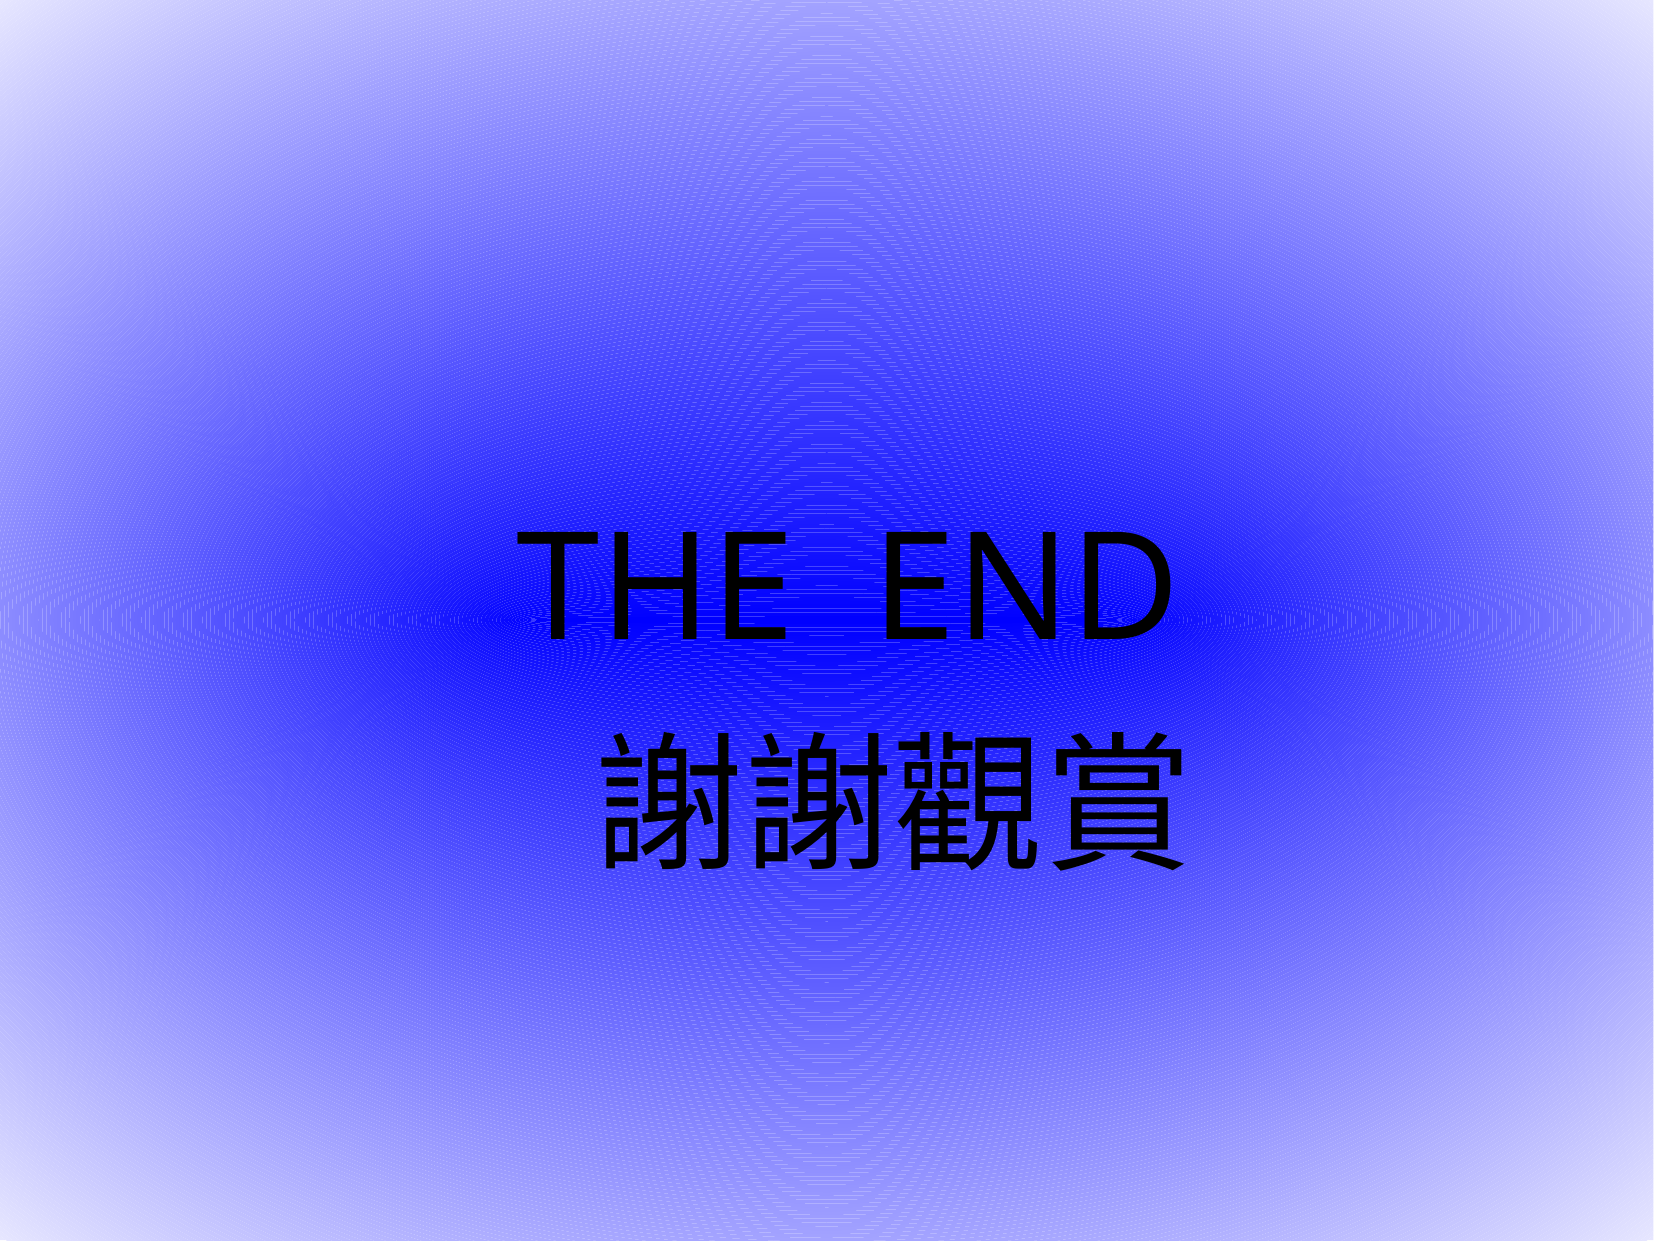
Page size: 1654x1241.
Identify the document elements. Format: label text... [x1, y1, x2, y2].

text_box THE END 謝謝觀賞 [501, 472, 1241, 857]
